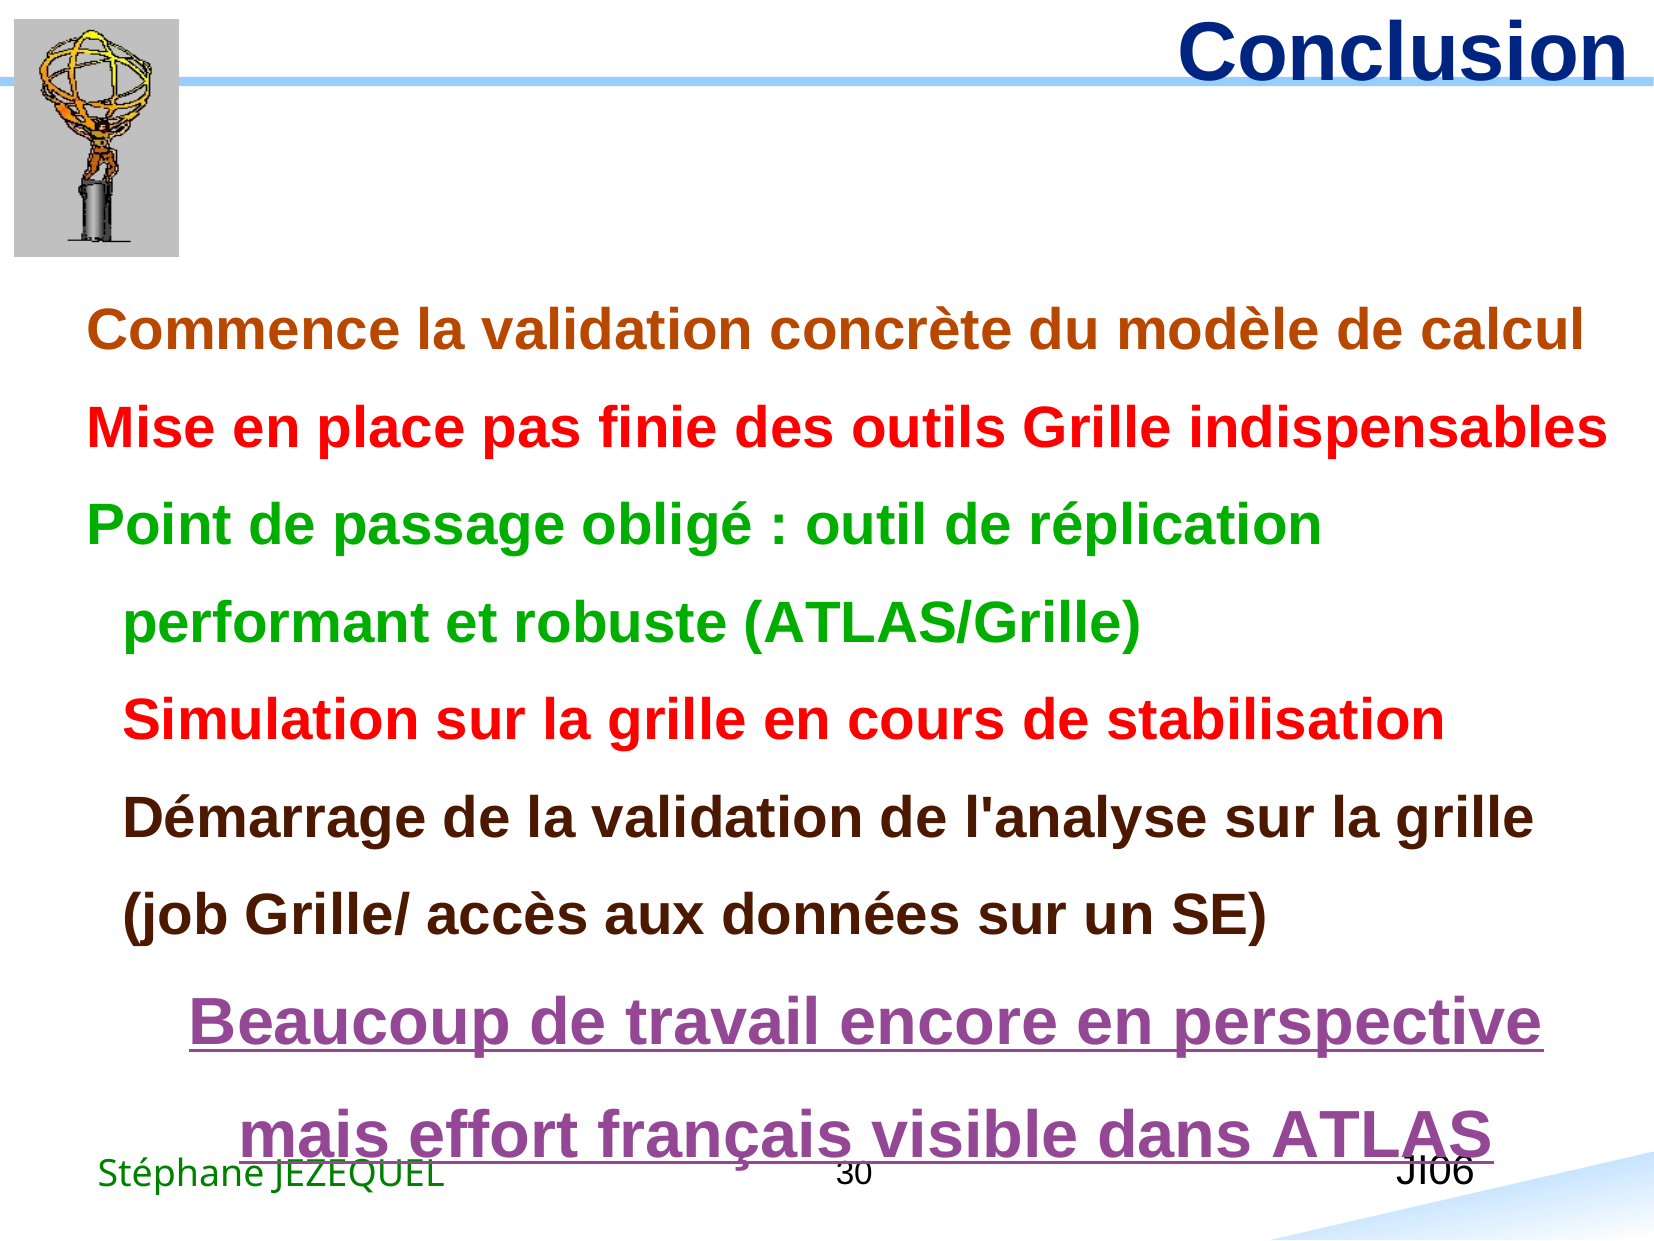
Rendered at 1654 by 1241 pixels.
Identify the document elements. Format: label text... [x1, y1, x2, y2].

picture [14, 19, 179, 257]
text_box Commence la validation concrète du modèle de calcul Mise en place pas finie des outils Grille indispensables Point de passage obligé : outil de réplication performant et robuste (ATLAS/Grille) Simulation sur la grille en cours de stabilisation Démarrage de la validation de l'analyse sur la grille (job Grille/ accès aux données sur un SE) Beaucoup de travail encore en perspective mais effort français visible dans ATLAS [86, 264, 1630, 1154]
title Conclusion [85, 0, 1654, 104]
